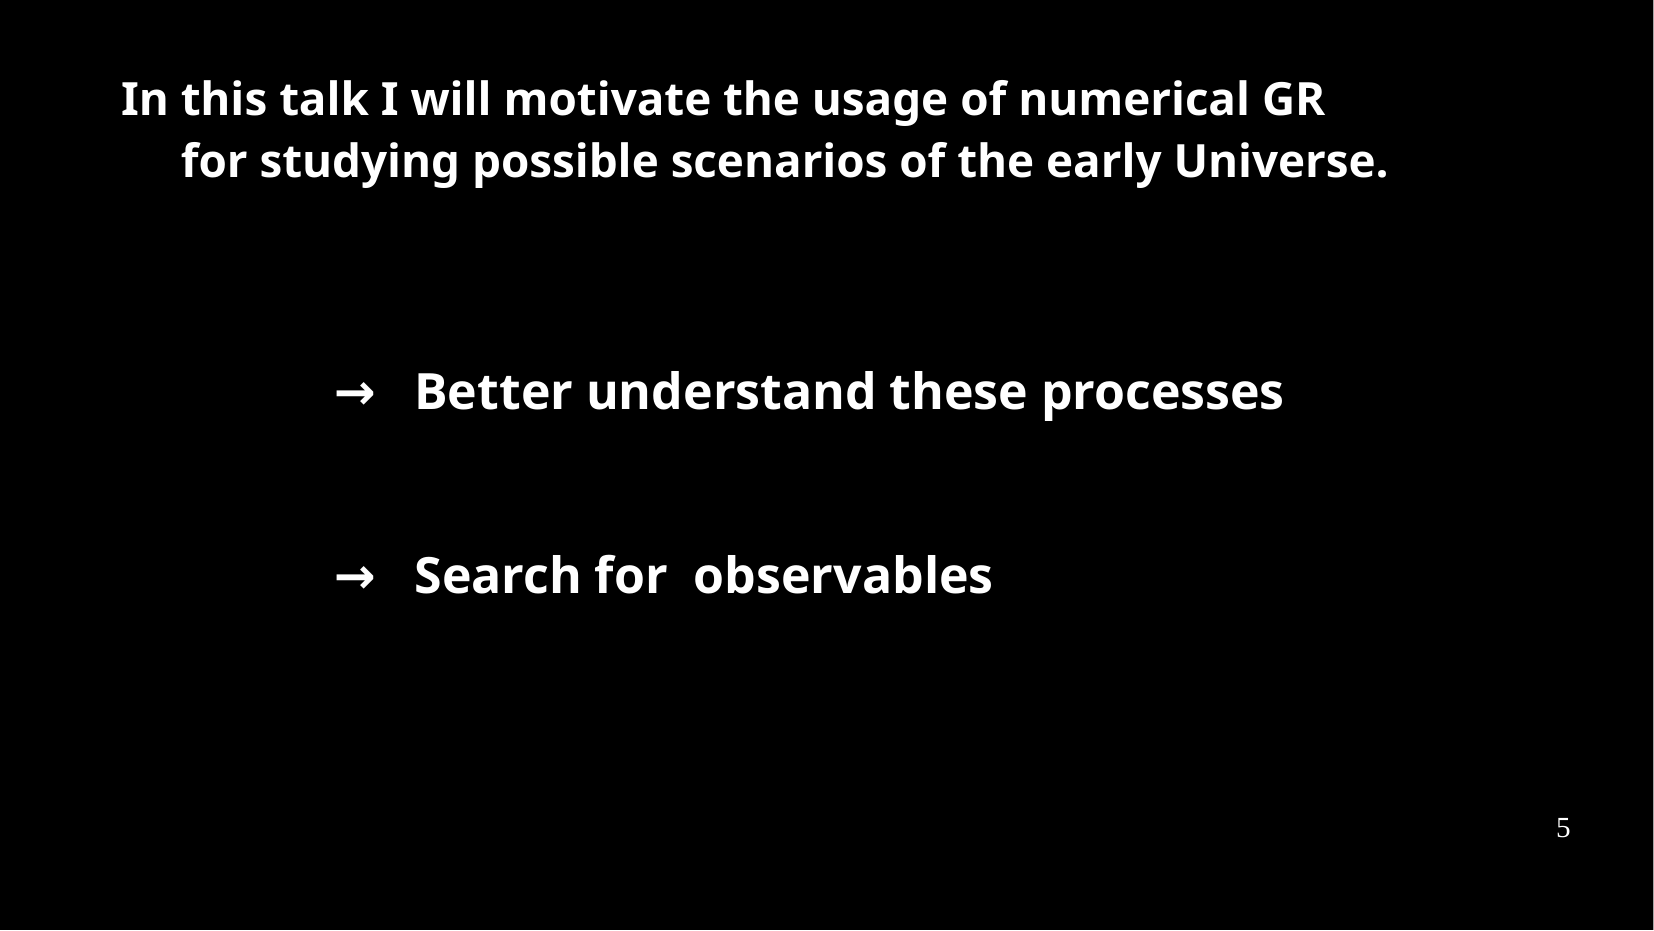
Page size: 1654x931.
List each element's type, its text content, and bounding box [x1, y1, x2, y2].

text_box In this talk I will motivate the usage of numerical GR for studying possible scenarios of the early Universe. [0, 59, 1654, 355]
text_box → Better understand these processes → Search for observables [212, 355, 1430, 578]
